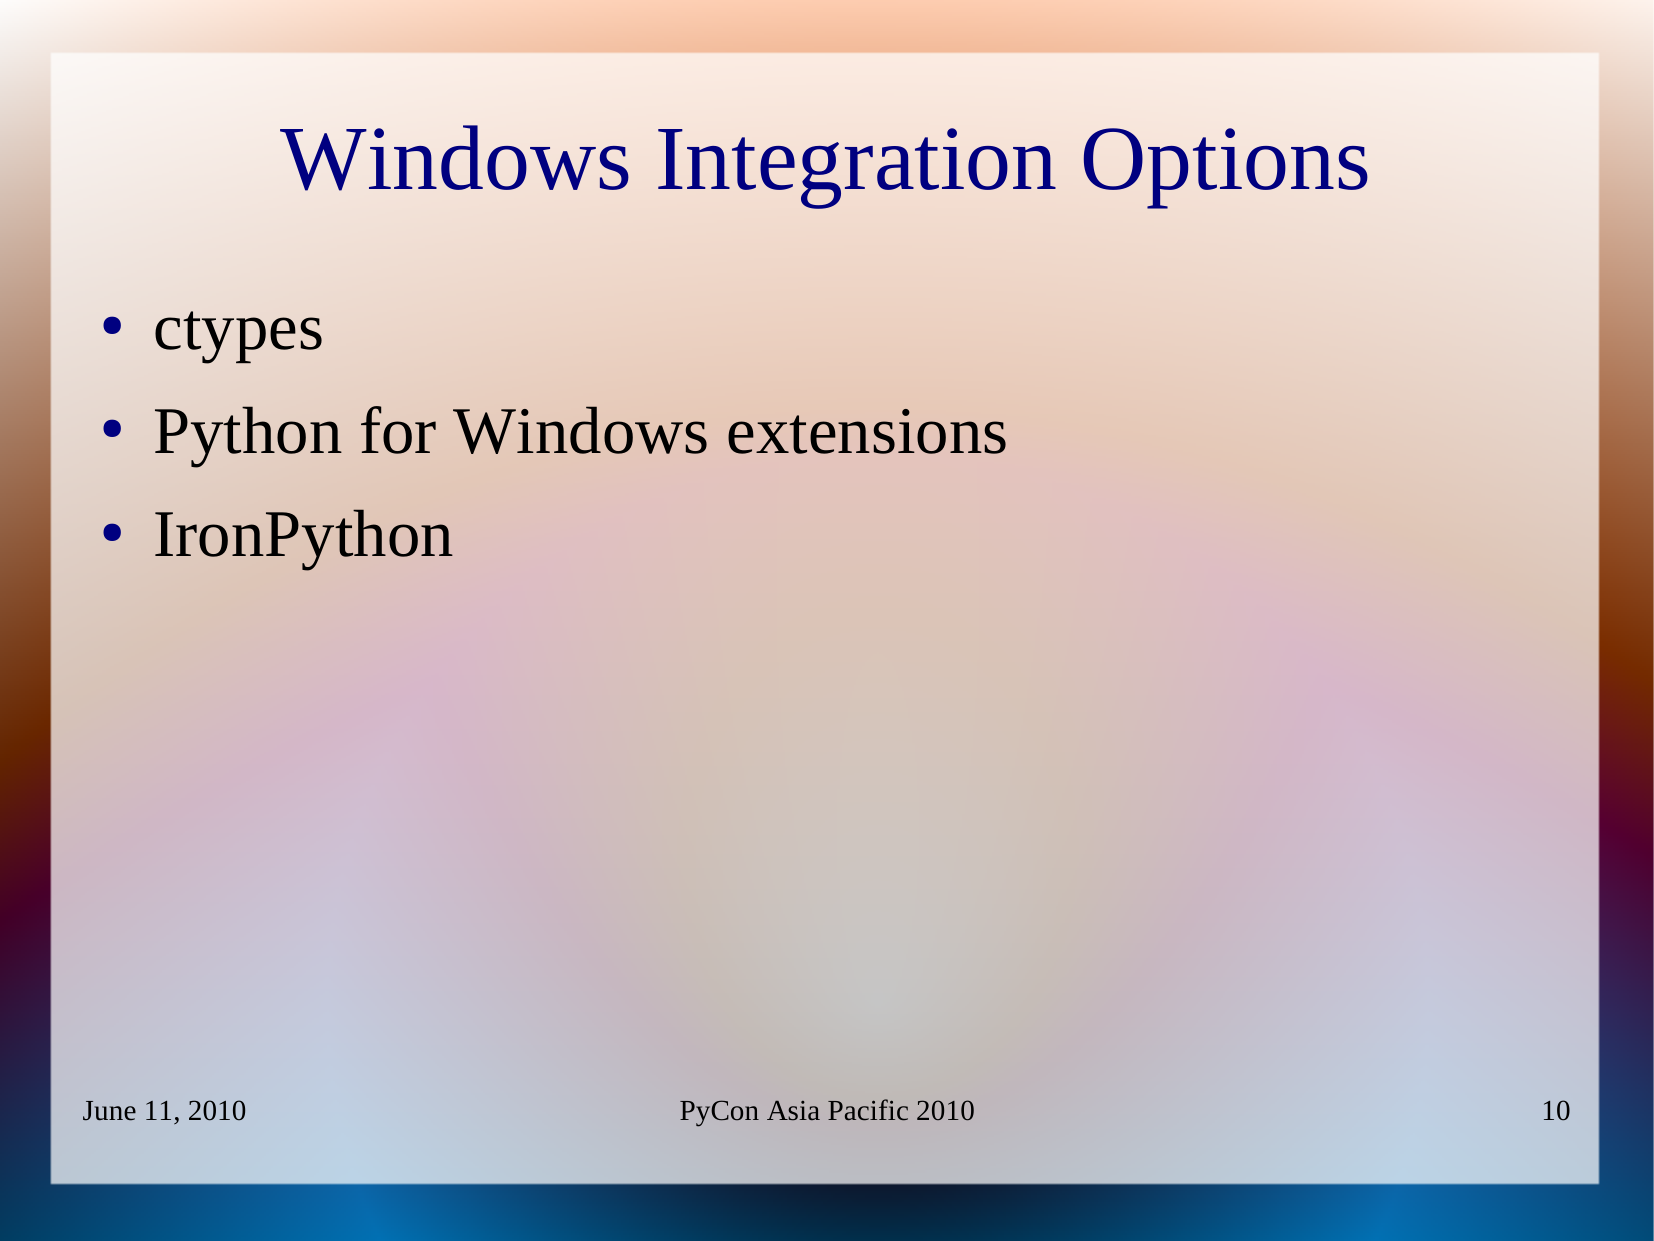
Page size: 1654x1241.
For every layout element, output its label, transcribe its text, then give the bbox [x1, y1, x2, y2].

title Windows Integration Options [82, 55, 1571, 263]
list ctypes Python for Windows extensions IronPython [82, 290, 1571, 1019]
picture [0, 0, 1654, 1241]
